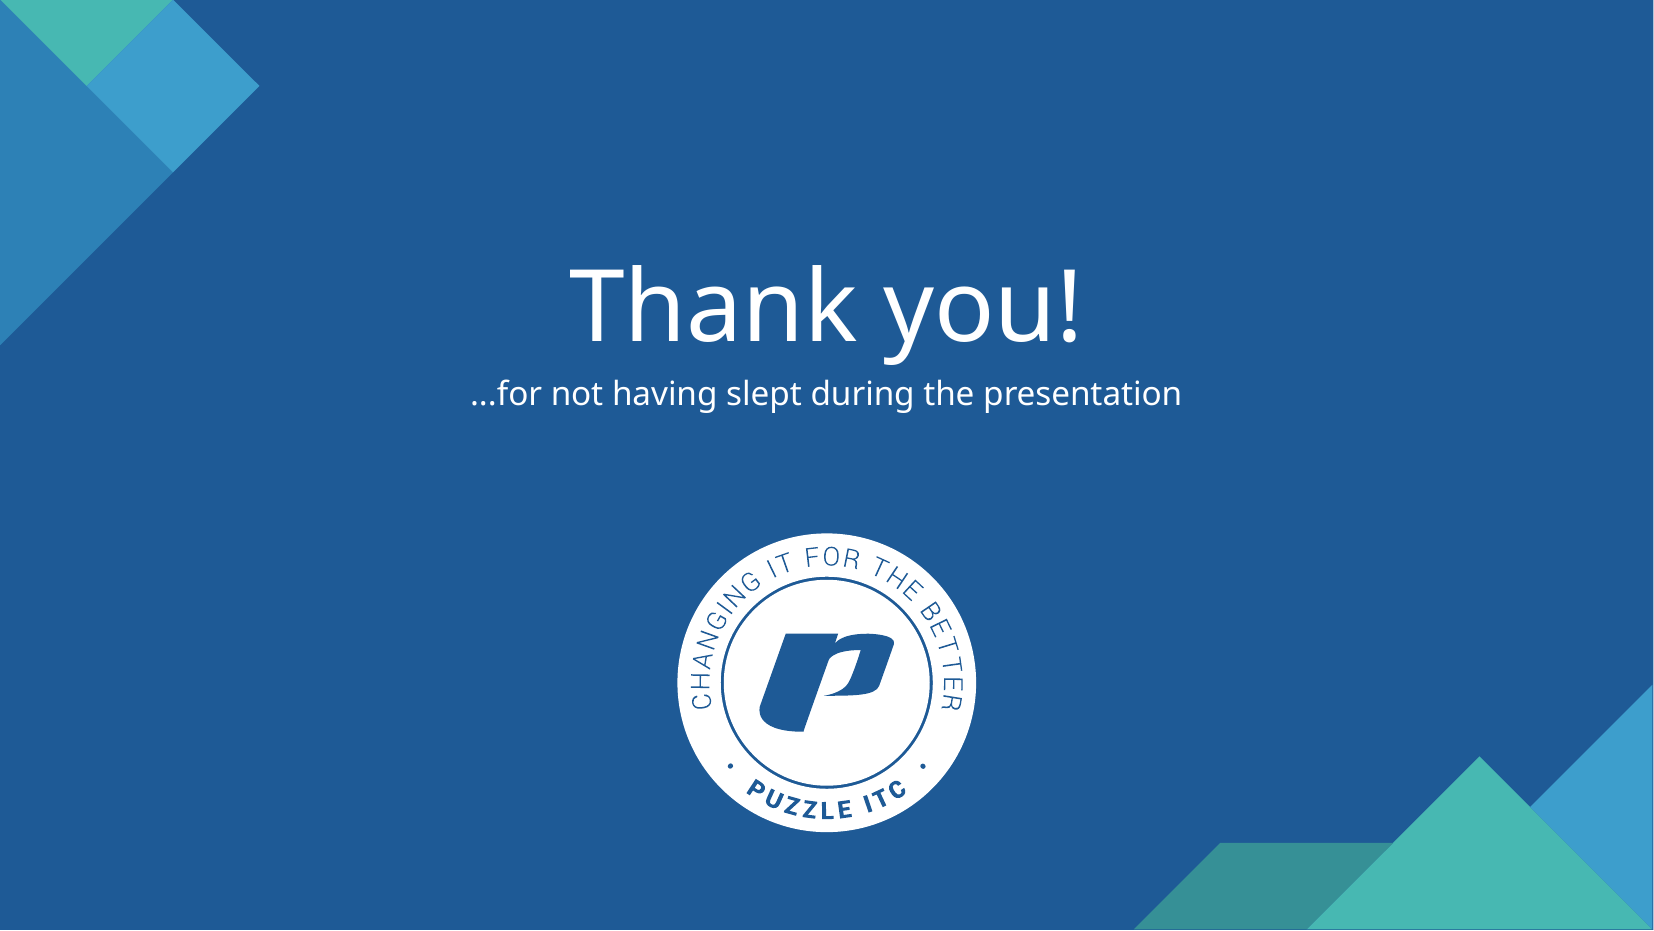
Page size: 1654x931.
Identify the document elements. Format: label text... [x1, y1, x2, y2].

title Thank you! ...for not having slept during the presentation [59, 59, 1595, 591]
picture [677, 531, 977, 833]
